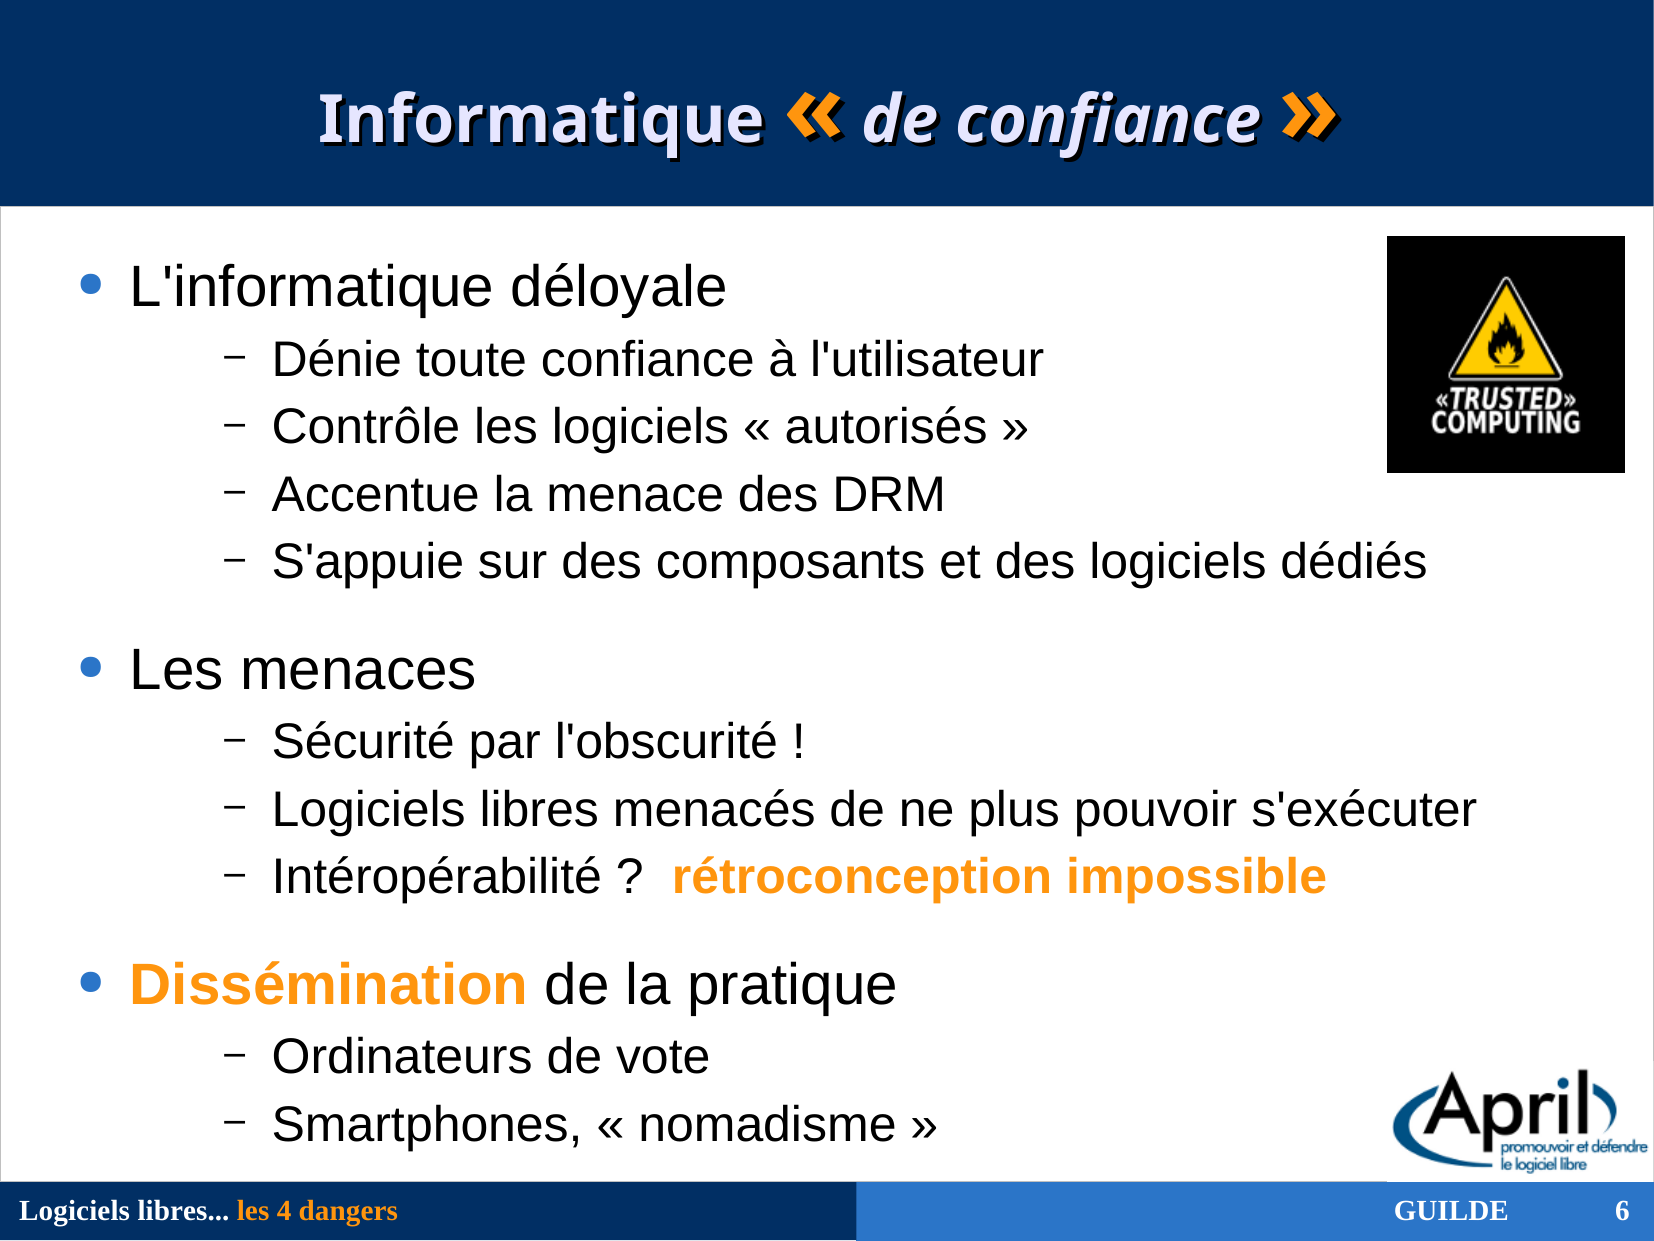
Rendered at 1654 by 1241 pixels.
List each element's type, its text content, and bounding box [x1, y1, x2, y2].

title Informatique « de confiance » [123, 29, 1536, 178]
list L'informatique déloyale Dénie toute confiance à l'utilisateur Contrôle les logiciels « autorisés » Accentue la menace des DRM S'appuie sur des composants et des logiciels dédiés Les menaces Sécurité par l'obscurité ! Logiciels libres menacés de ne plus pouvoir s'exécuter Intéropérabilité ? rétroconception impossible Dissémination de la pratique Ordinateurs de vote Smartphones, « nomadisme » [59, 253, 1531, 1152]
picture [1387, 1061, 1654, 1182]
picture [1387, 236, 1625, 473]
